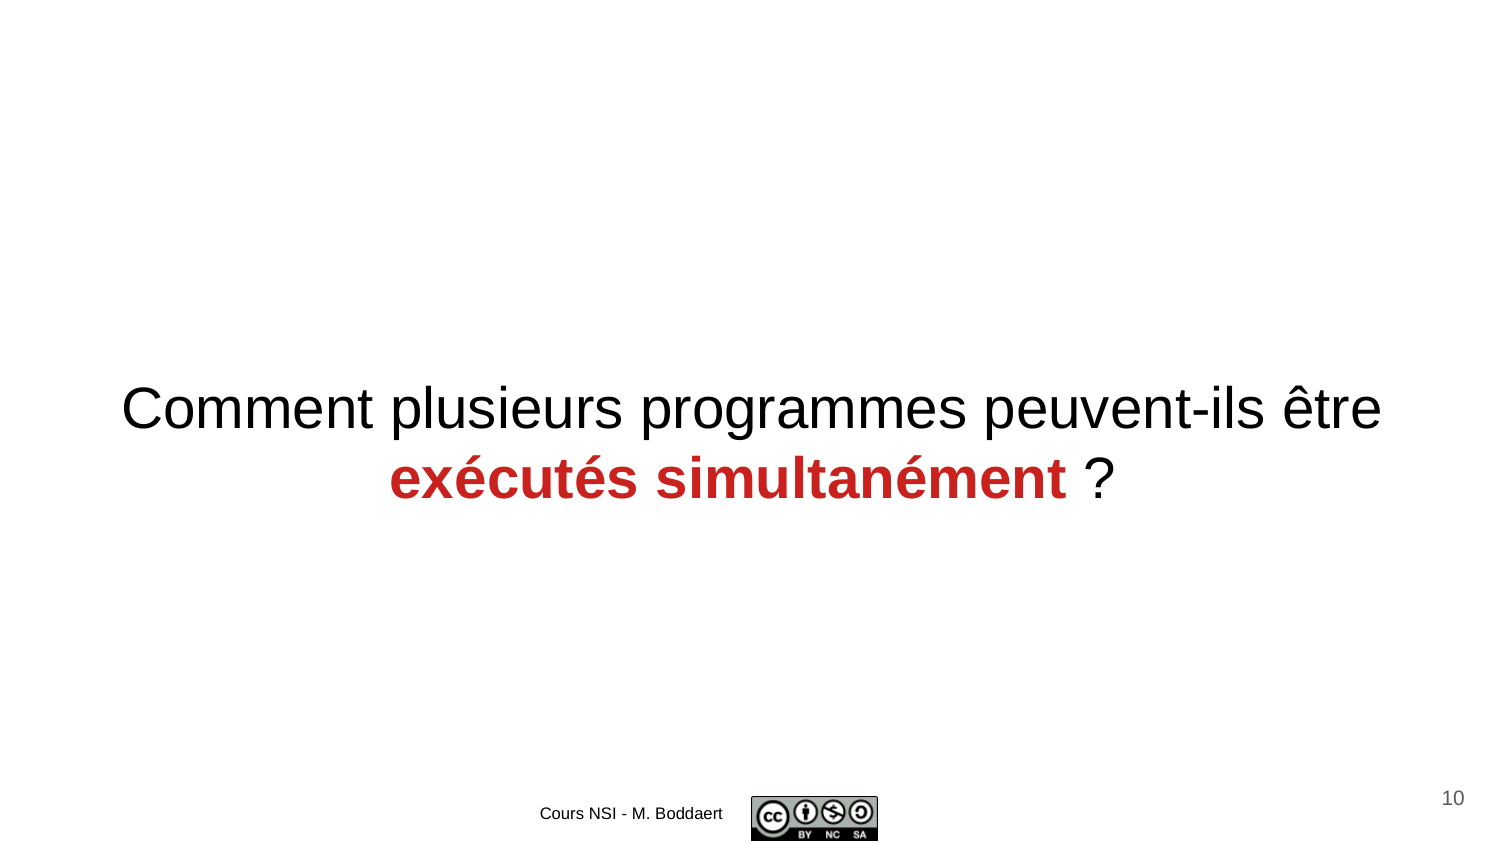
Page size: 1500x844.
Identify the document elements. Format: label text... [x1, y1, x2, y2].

slide_number <numéro> [1389, 764, 1480, 830]
picture [751, 796, 878, 841]
text_box Comment plusieurs programmes peuvent-ils être exécutés simultanément ? [29, 120, 1477, 760]
